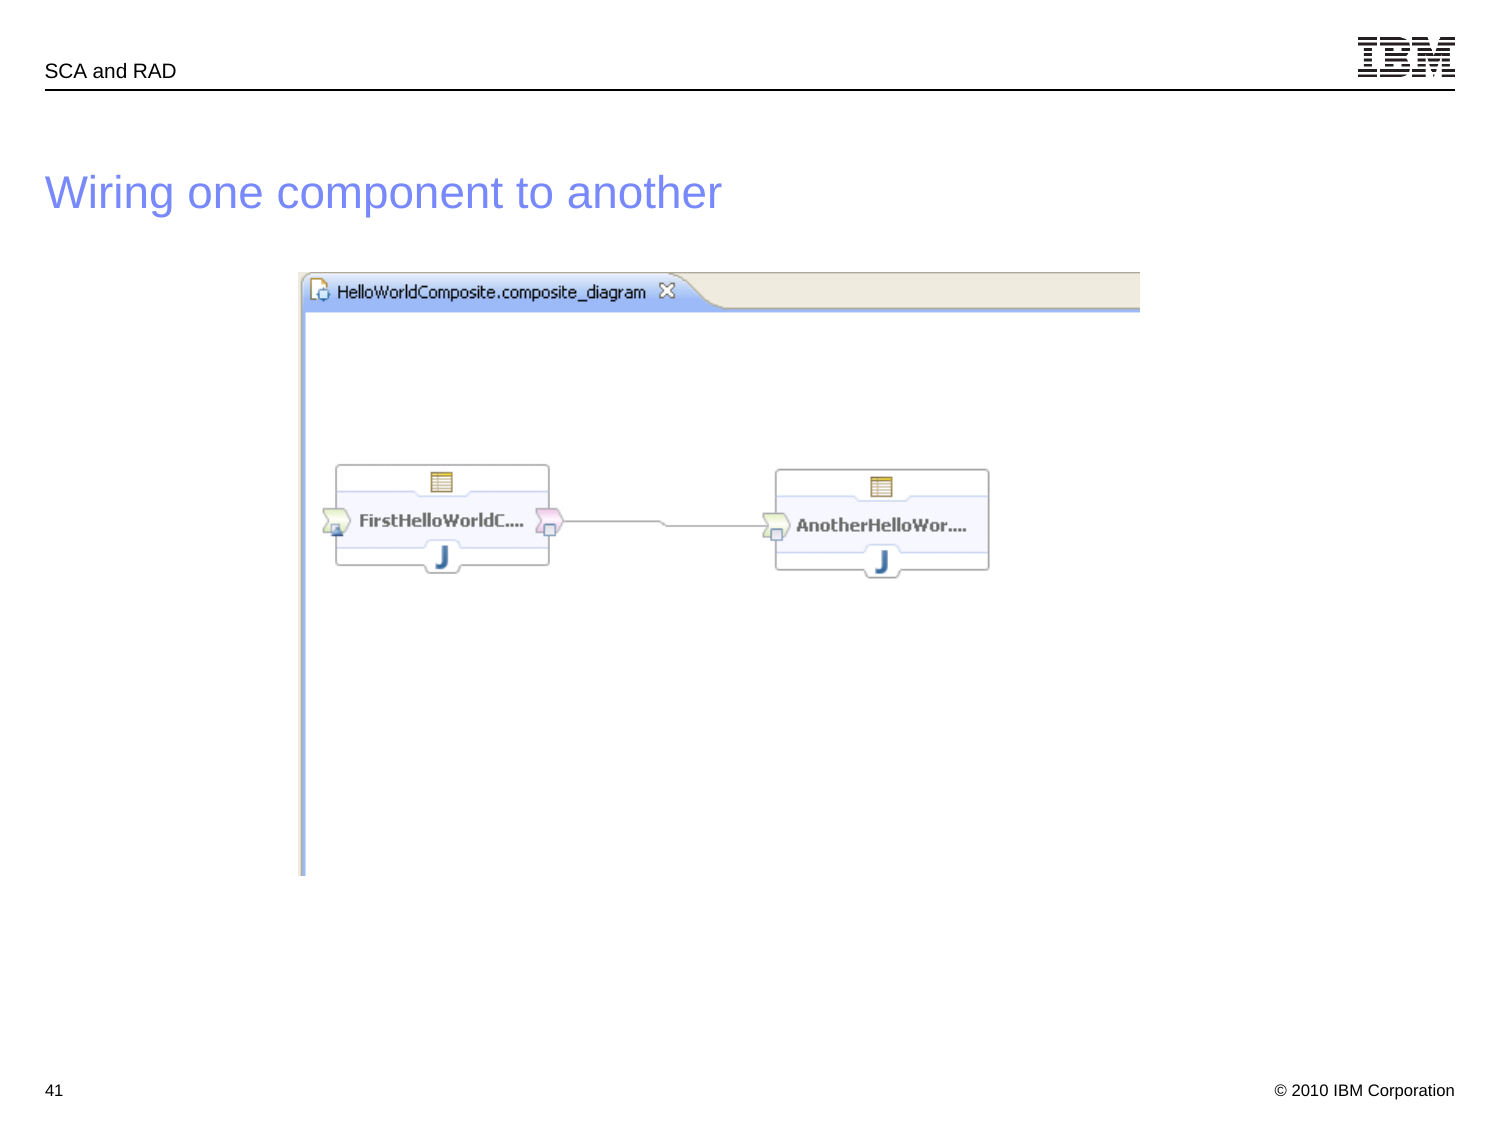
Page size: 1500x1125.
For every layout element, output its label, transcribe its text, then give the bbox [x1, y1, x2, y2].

title Wiring one component to another [29, 89, 1455, 301]
picture [1358, 37, 1455, 77]
picture [298, 272, 1140, 876]
